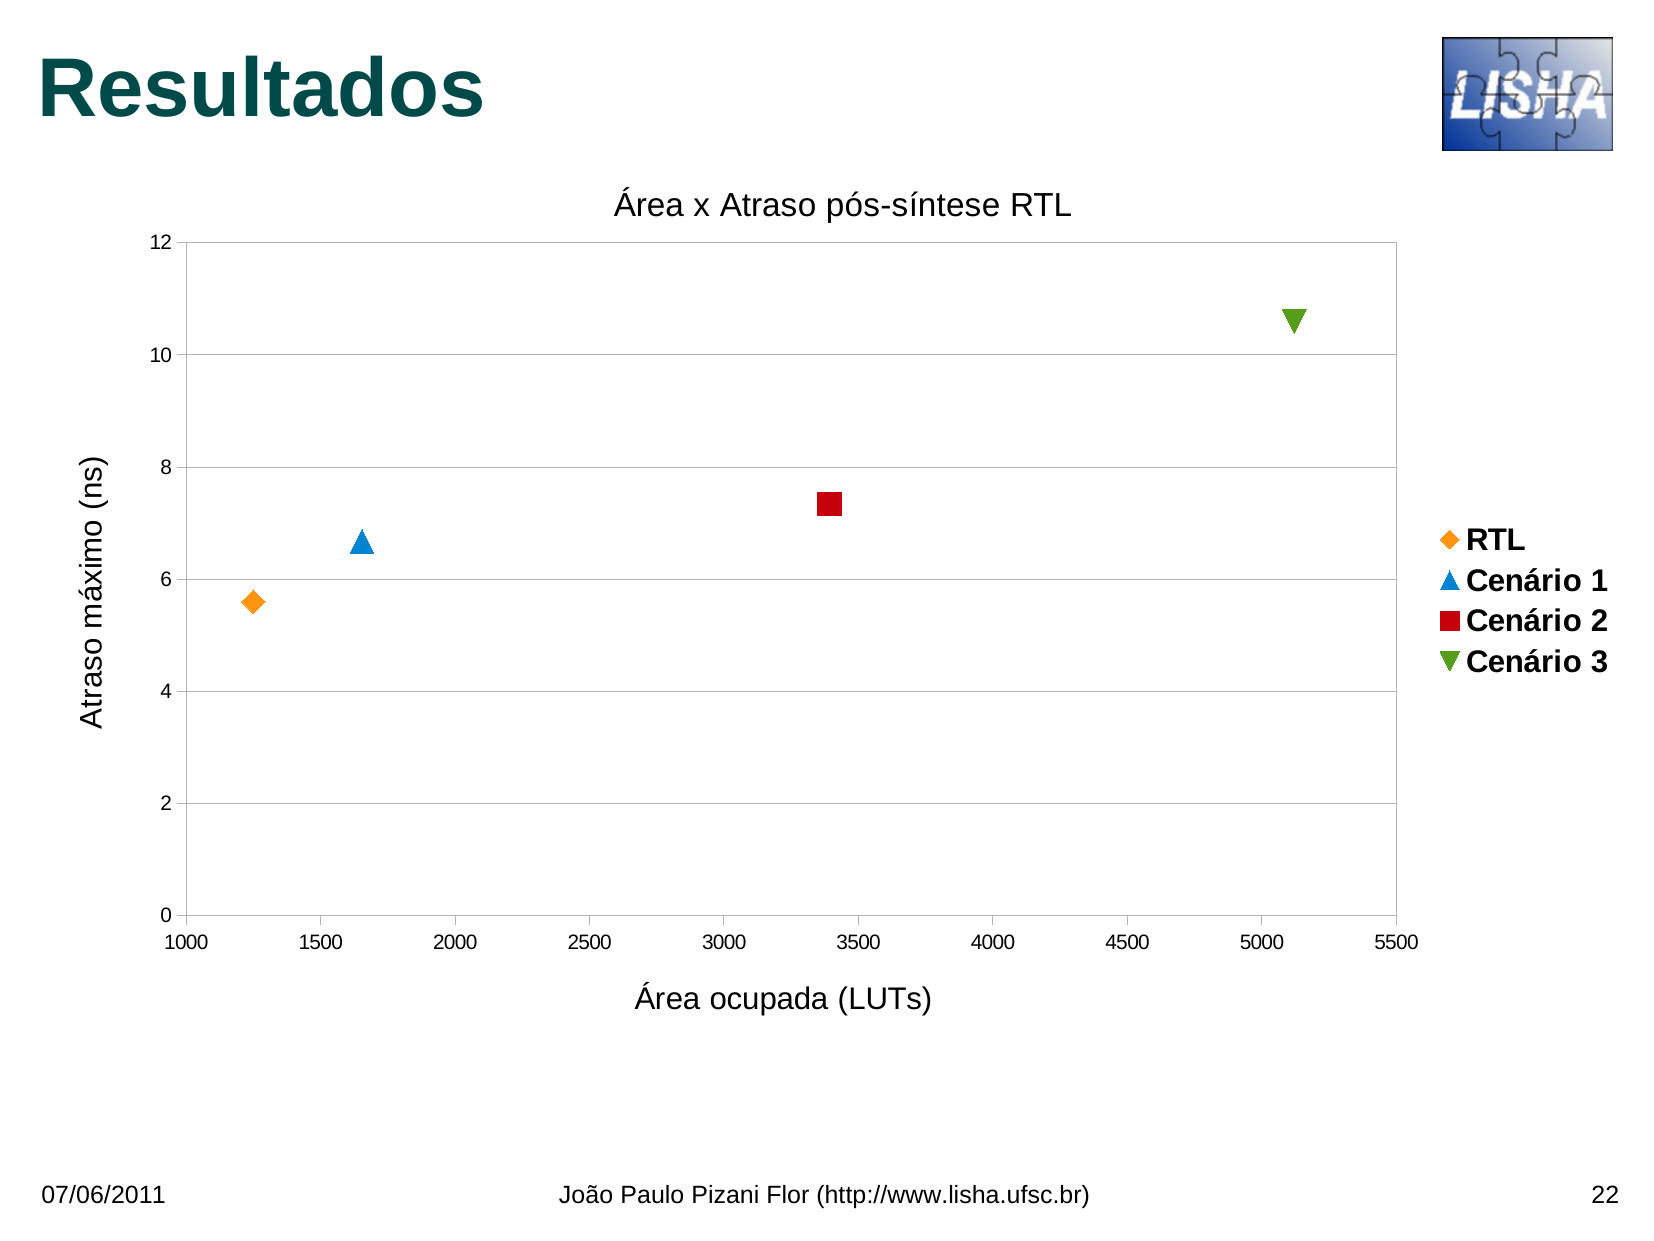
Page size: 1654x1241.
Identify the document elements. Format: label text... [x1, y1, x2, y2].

chart [37, 151, 1650, 1051]
title Resultados [37, 37, 1426, 151]
picture [1442, 37, 1613, 151]
